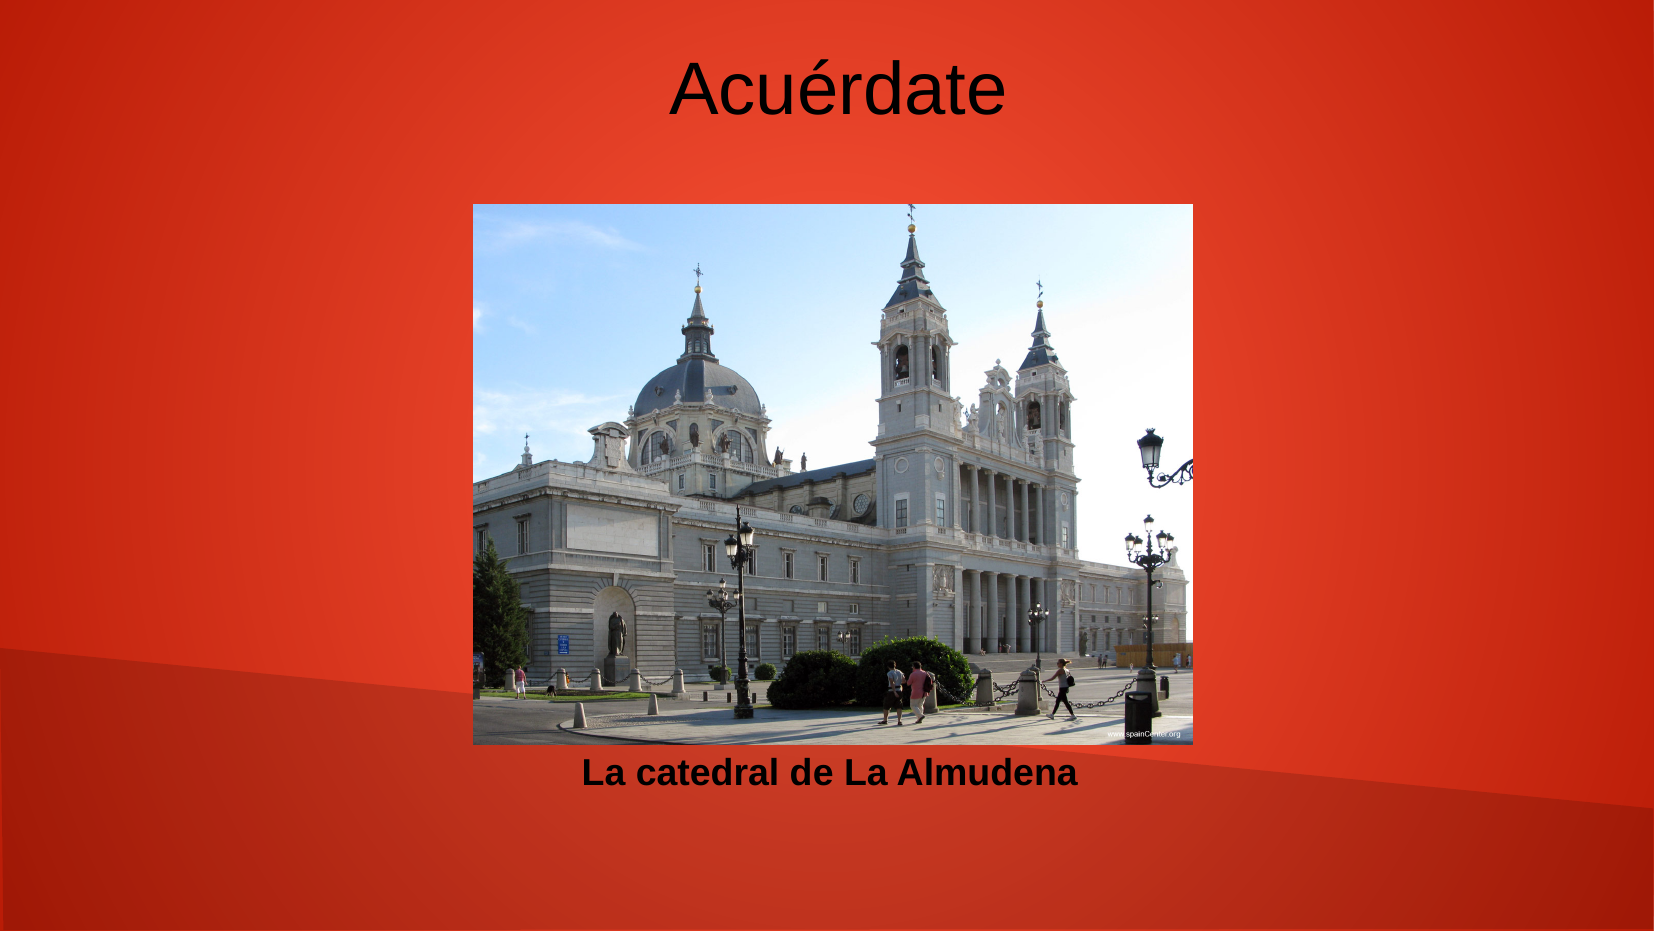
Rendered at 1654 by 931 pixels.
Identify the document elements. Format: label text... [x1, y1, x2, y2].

title Acuérdate [94, 11, 1583, 166]
picture [473, 204, 1193, 745]
text_box La catedral de La Almudena [566, 744, 1099, 801]
